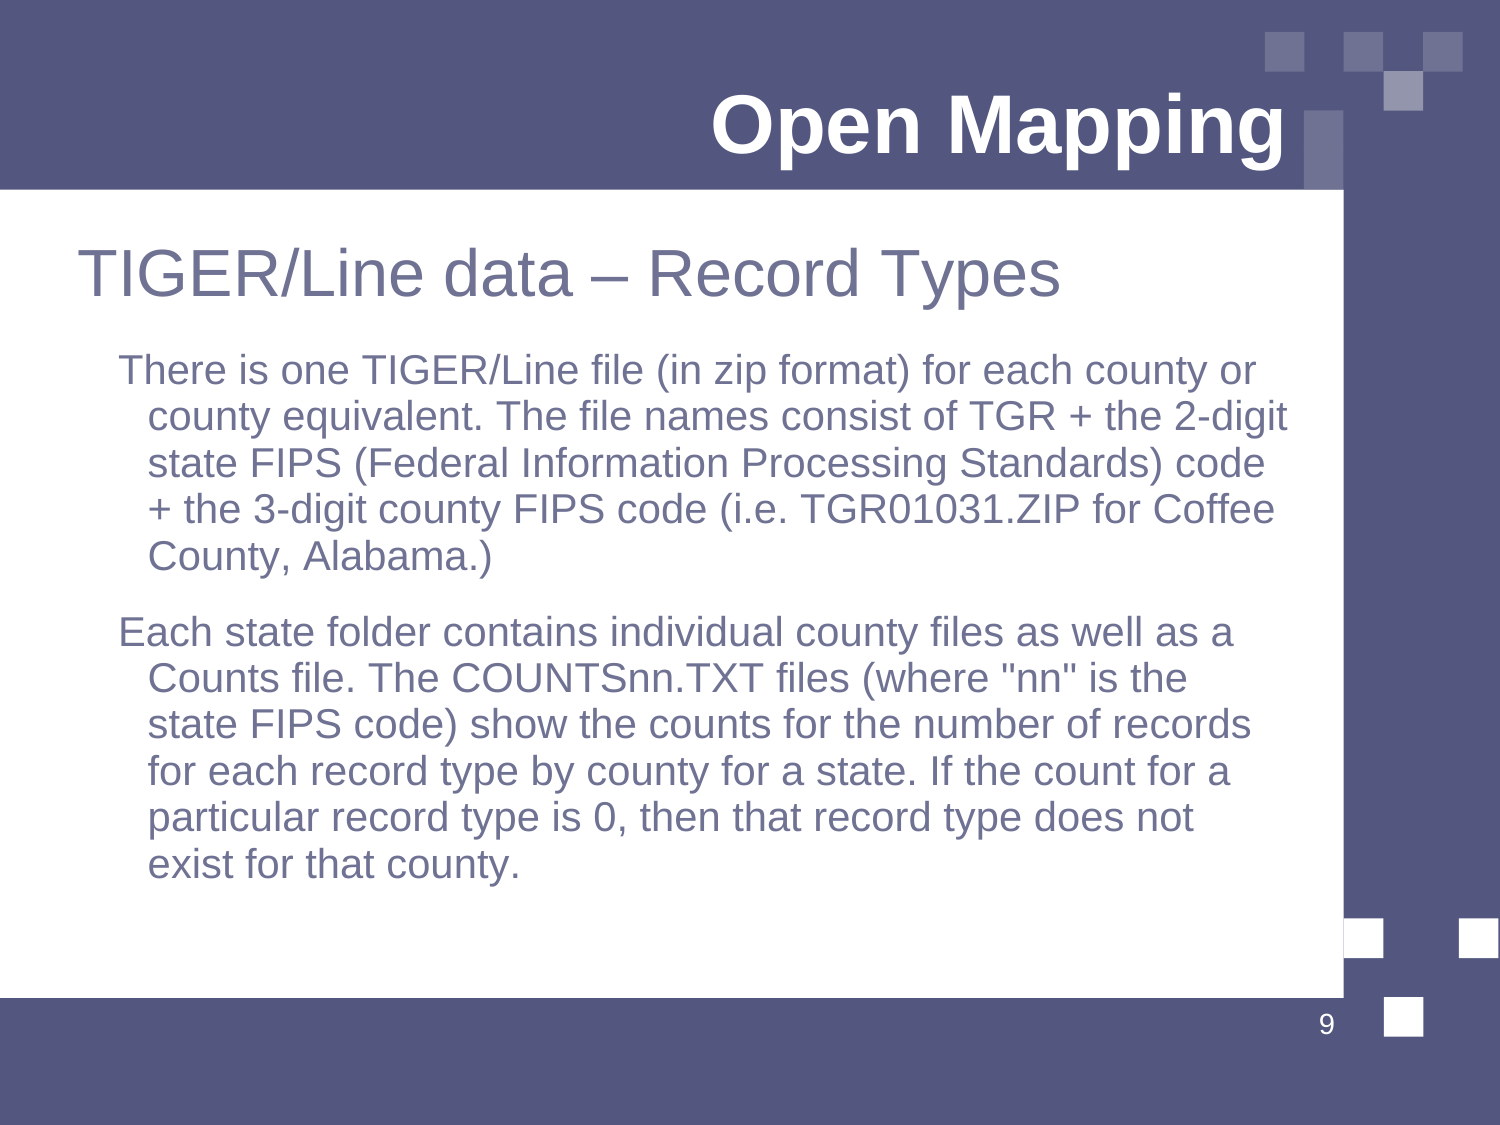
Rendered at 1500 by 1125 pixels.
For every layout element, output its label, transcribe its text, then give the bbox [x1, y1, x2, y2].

title Open Mapping [58, 74, 1288, 176]
list TIGER/Line data – Record Types There is one TIGER/Line file (in zip format) for each county or county equivalent. The file names consist of TGR + the 2-digit state FIPS (Federal Information Processing Standards) code + the 3-digit county FIPS code (i.e. TGR01031.ZIP for Coffee County, Alabama.) Each state folder contains individual county files as well as a Counts file. The COUNTSnn.TXT files (where "nn" is the state FIPS code) show the counts for the number of records for each record type by county for a state. If the count for a particular record type is 0, then that record type does not exist for that county. [59, 236, 1289, 888]
